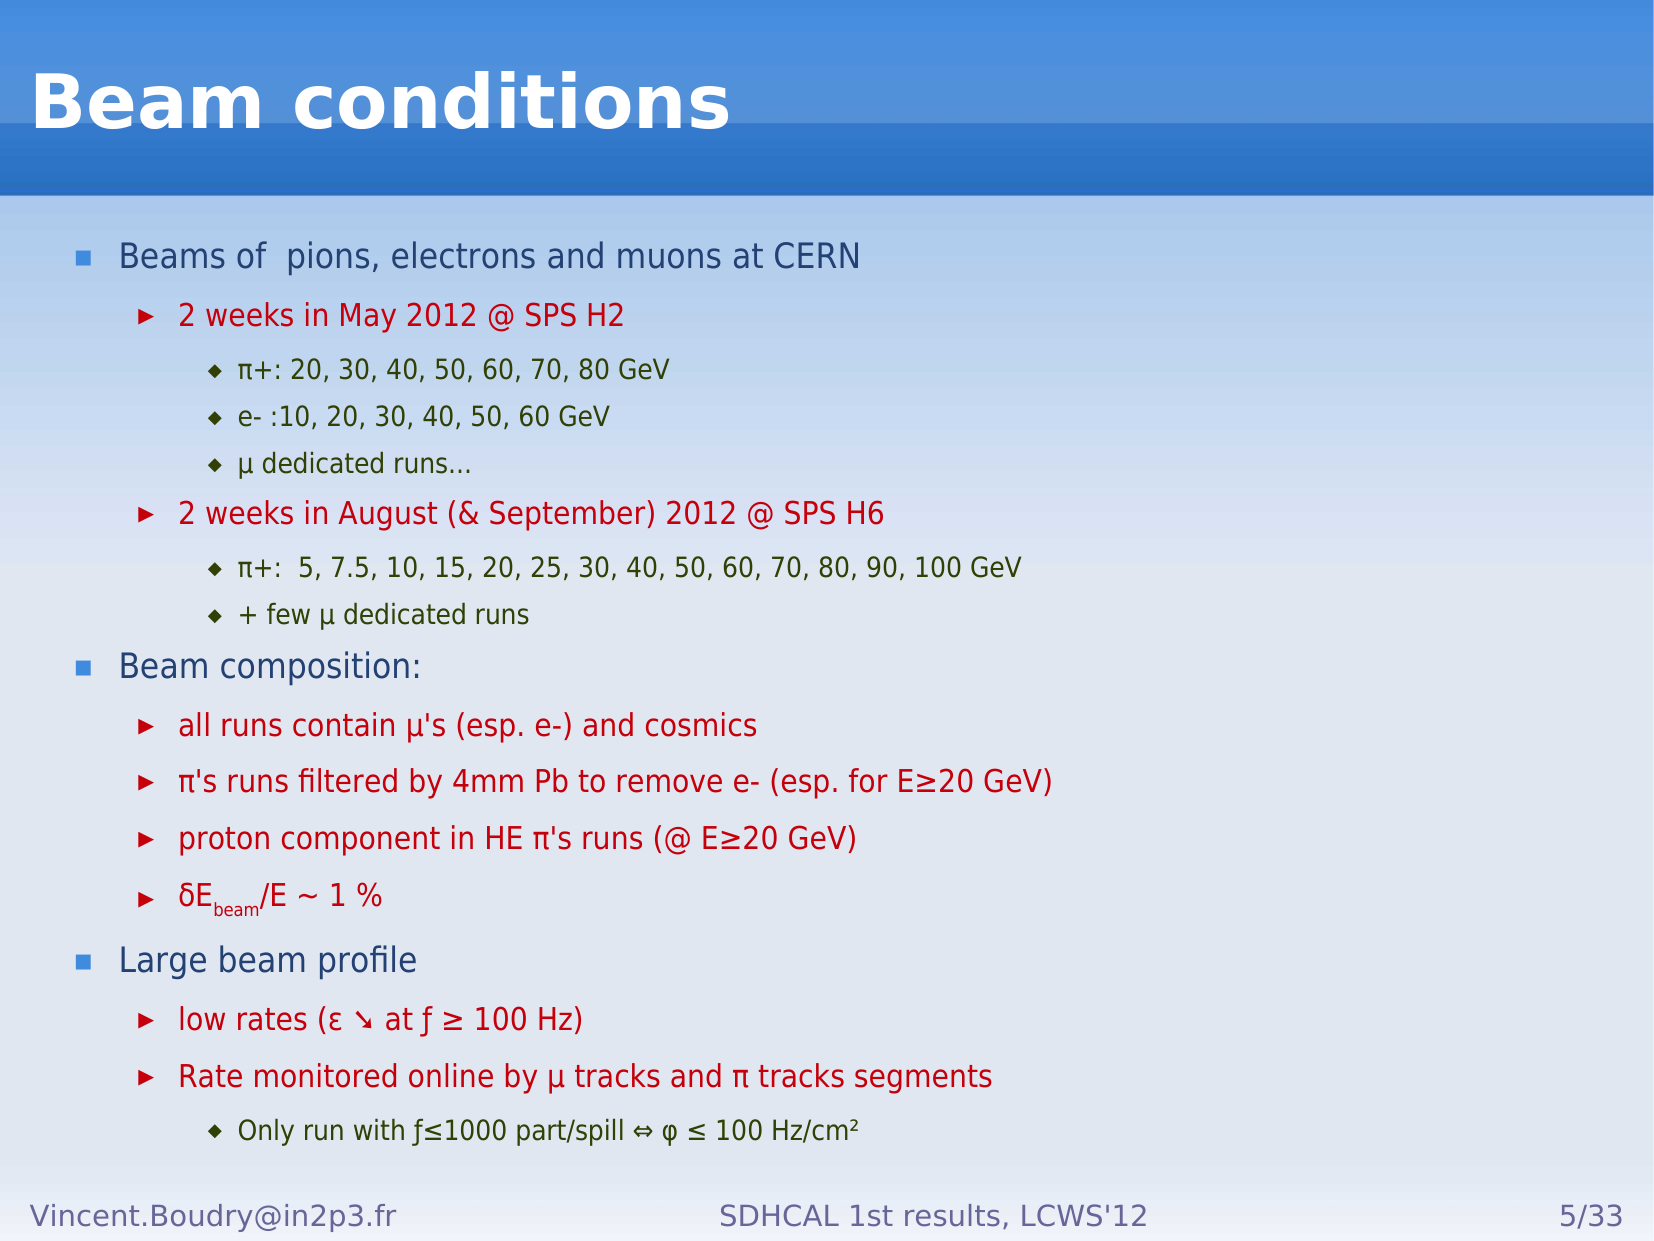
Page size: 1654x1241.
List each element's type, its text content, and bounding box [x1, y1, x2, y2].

picture [0, 0, 1654, 1241]
list Beams of pions, electrons and muons at CERN 2 weeks in May 2012 @ SPS H2 π+: 20, 30, 40, 50, 60, 70, 80 GeV e- :10, 20, 30, 40, 50, 60 GeV μ dedicated runs... 2 weeks in August (& September) 2012 @ SPS H6 π+: 5, 7.5, 10, 15, 20, 25, 30, 40, 50, 60, 70, 80, 90, 100 GeV + few μ dedicated runs Beam composition: all runs contain μ's (esp. e-) and cosmics π's runs filtered by 4mm Pb to remove e- (esp. for E≥20 GeV) proton component in HE π's runs (@ E≥20 GeV) δEbeam/E ~ 1 % Large beam profile low rates (ε ➘ at ƒ ≥ 100 Hz) Rate monitored online by μ tracks and π tracks segments Only run with ƒ≤1000 part/spill ⇔ φ ≤ 100 Hz/cm² [59, 236, 1595, 1152]
title Beam conditions [29, 0, 1654, 207]
